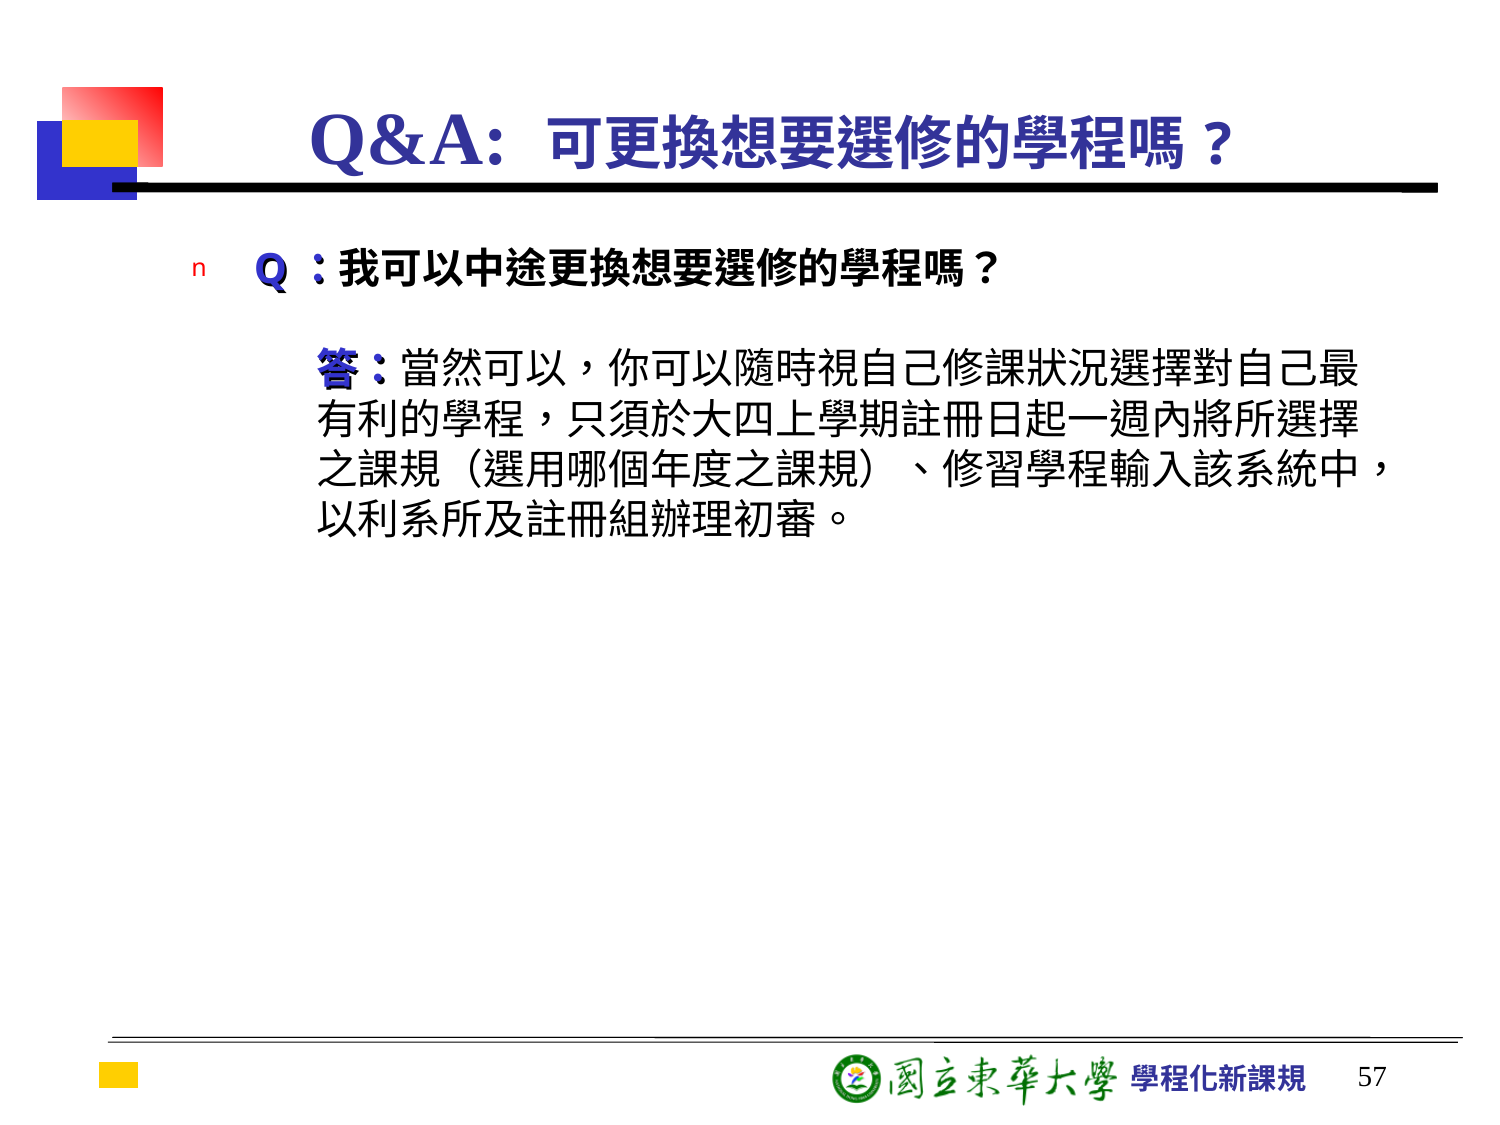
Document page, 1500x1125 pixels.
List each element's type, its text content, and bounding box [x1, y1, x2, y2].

list Q：我可以中途更換想要選修的學程嗎？ 答：當然可以，你可以隨時視自己修課狀況選擇對自己最有利的學程，只須於大四上學期註冊日起一週內將所選擇之課規（選用哪個年度之課規）、修習學程輸入該系統中，以利系所及註冊組辦理初審。 [176, 234, 1382, 984]
title Q&A: 可更換想要選修的學程嗎? [174, 75, 1369, 188]
text_box 57 [1342, 1050, 1468, 1101]
